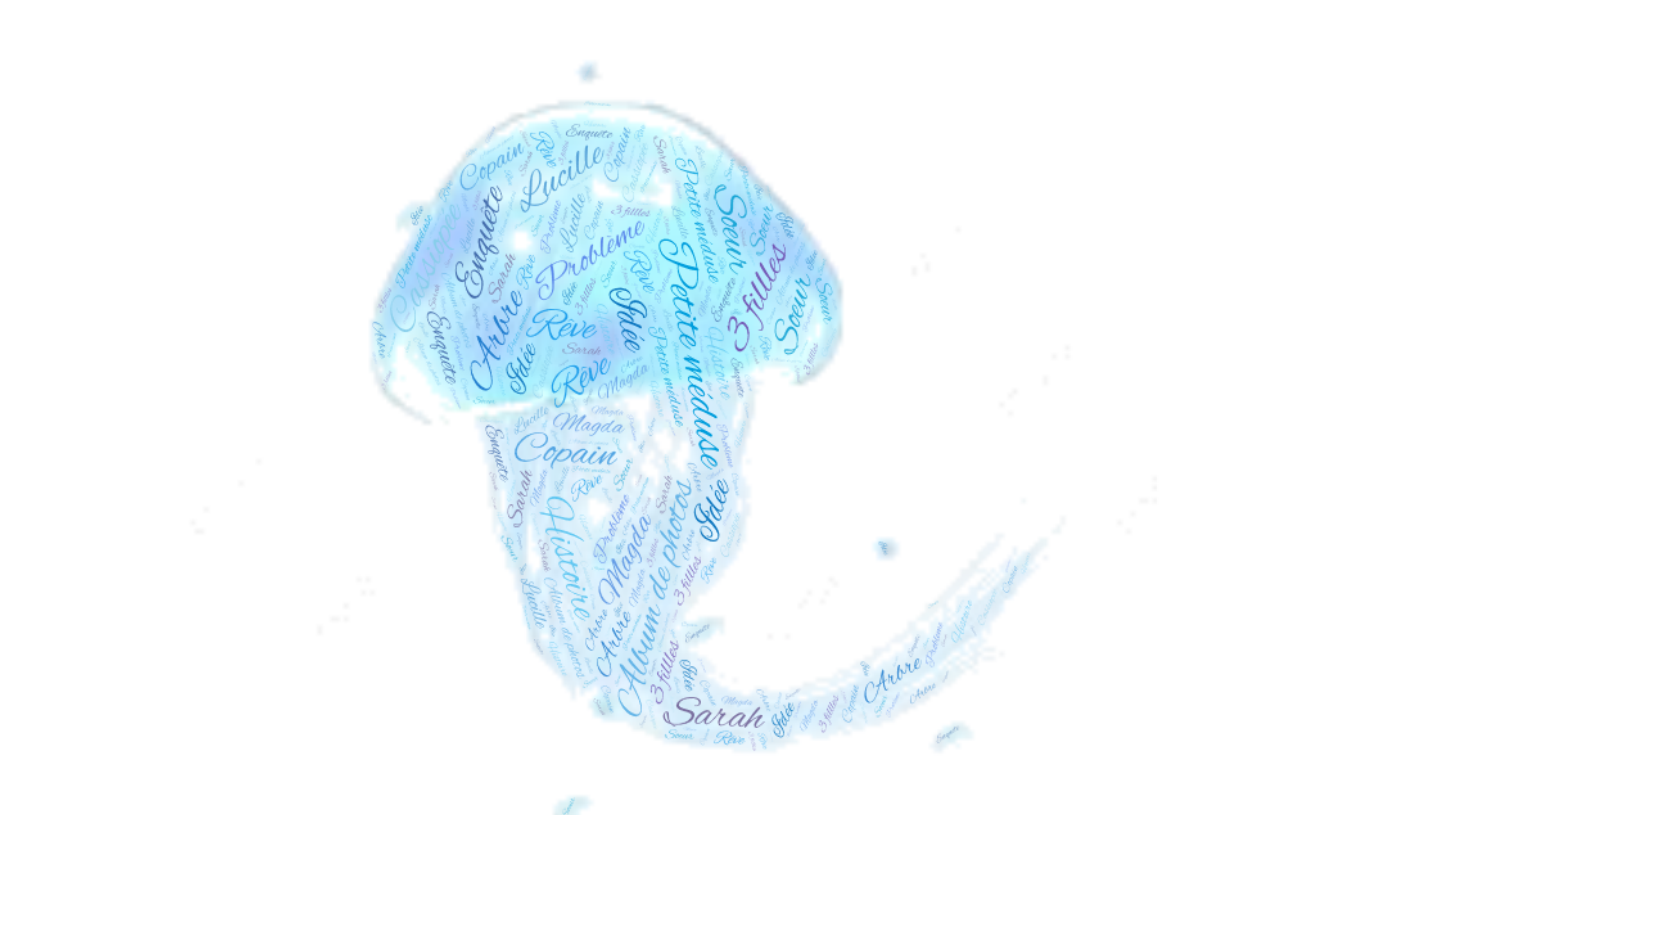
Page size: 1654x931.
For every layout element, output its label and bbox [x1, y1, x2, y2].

picture [165, 46, 1170, 815]
